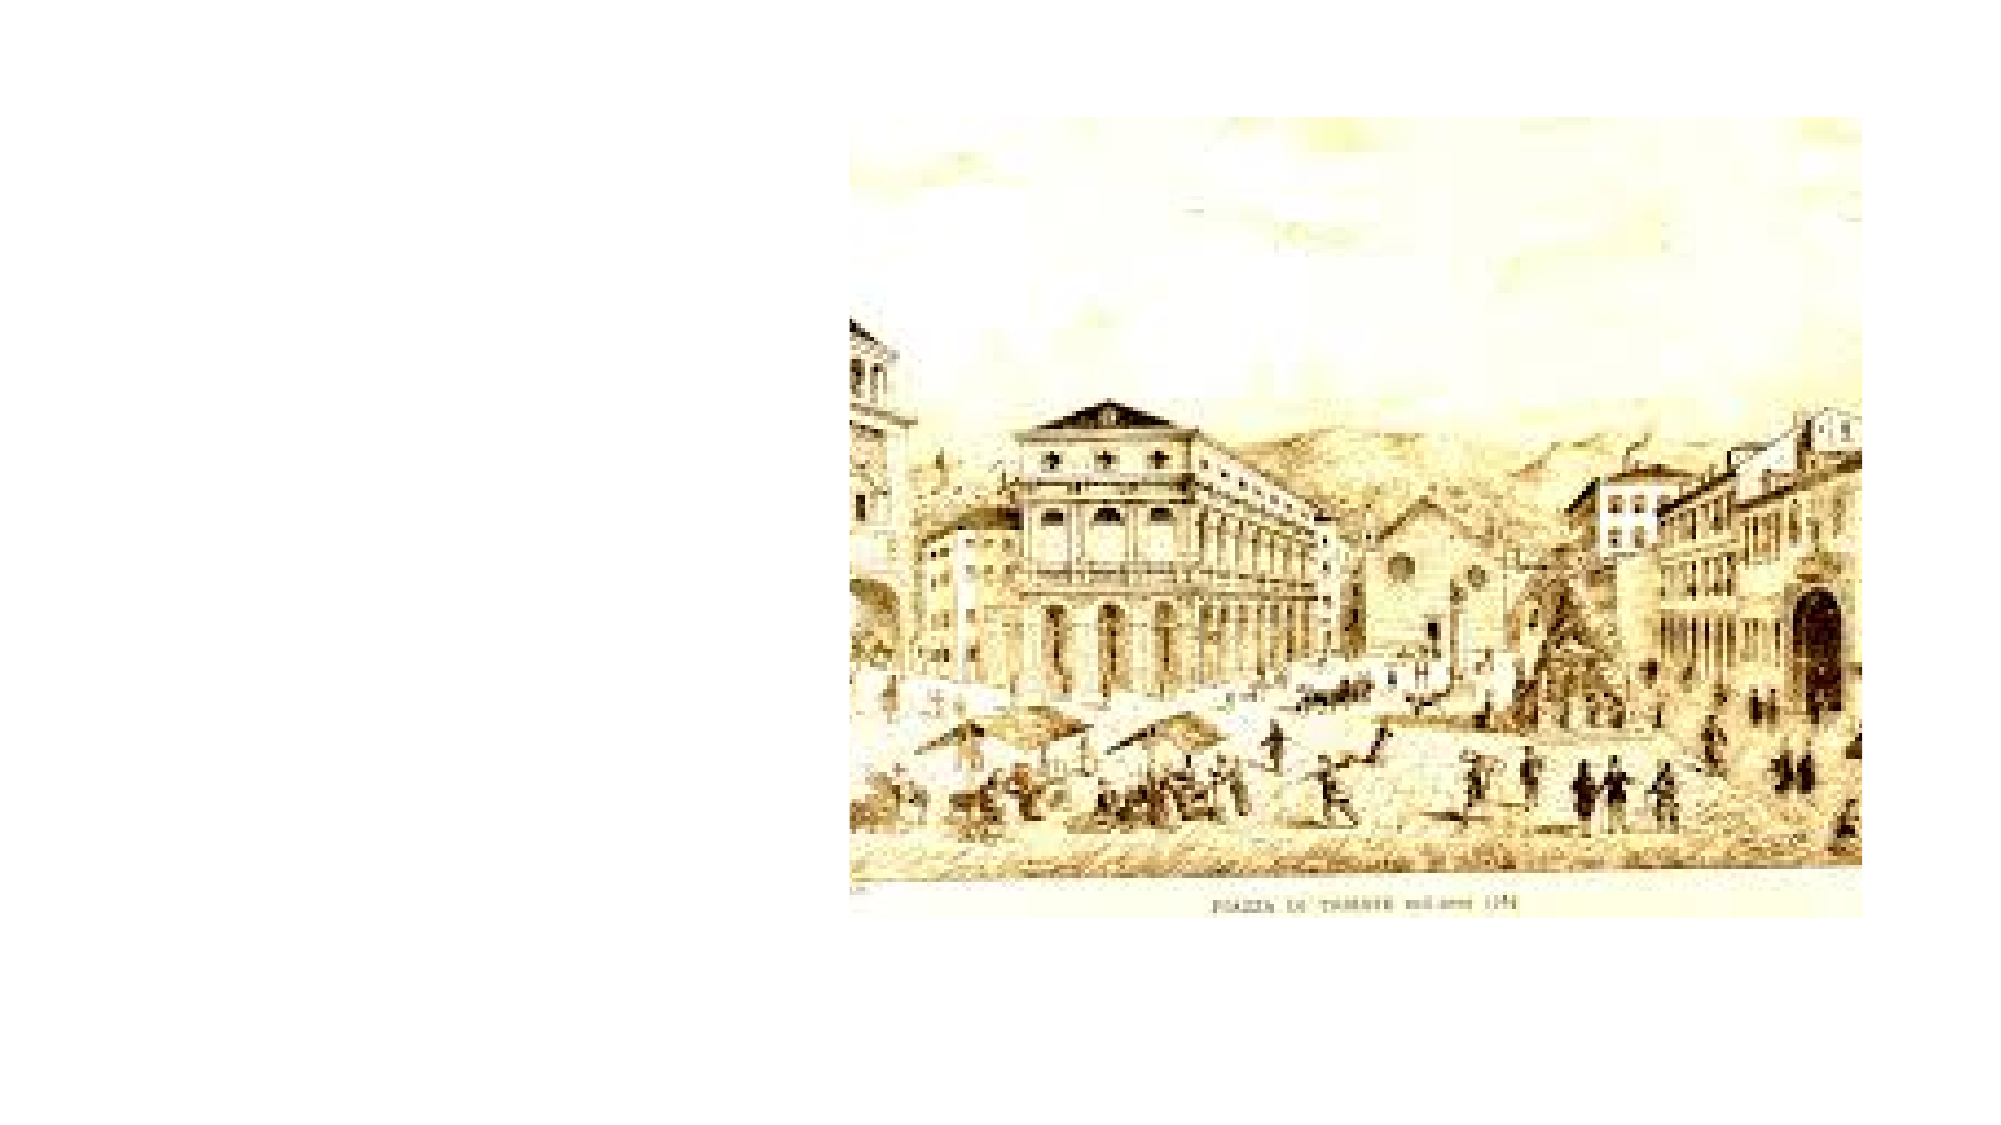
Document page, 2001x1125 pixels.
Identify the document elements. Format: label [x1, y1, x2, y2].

picture [849, 117, 1863, 918]
